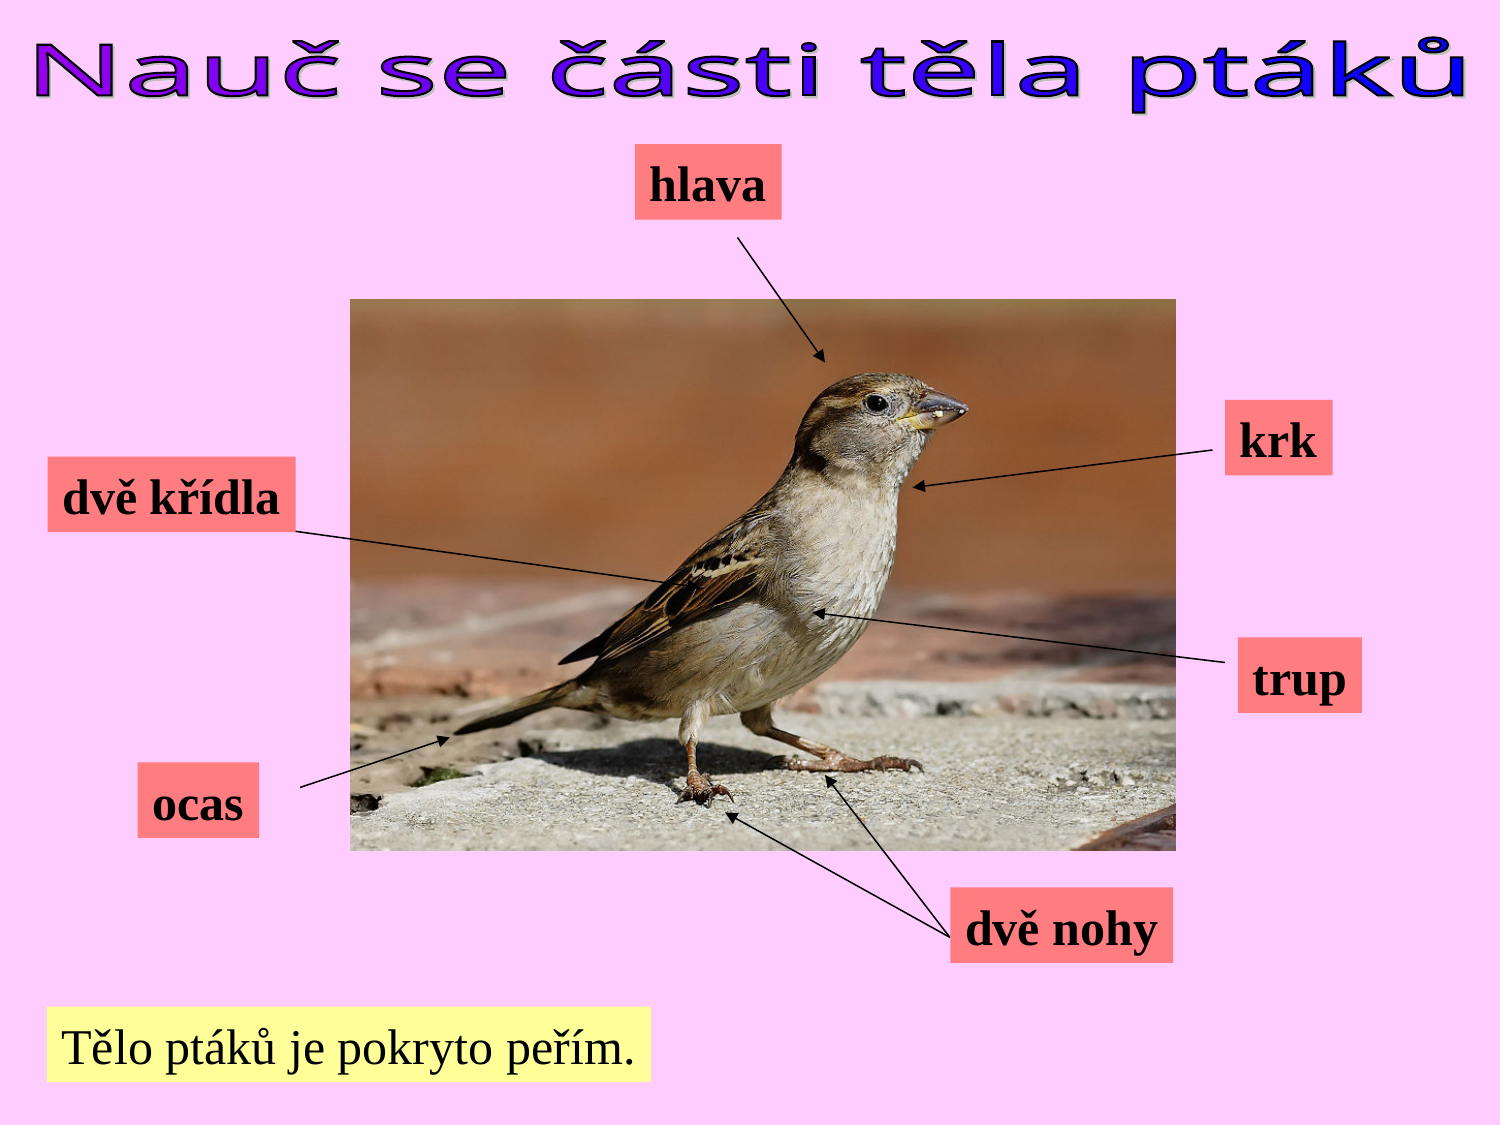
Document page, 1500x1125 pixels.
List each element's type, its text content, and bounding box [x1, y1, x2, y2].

text_box dvě křídla [47, 456, 296, 533]
text_box Nauč se části těla ptáků [552, 56, 605, 97]
text_box Nauč se části těla ptáků [1403, 57, 1463, 97]
text_box Nauč se části těla ptáků [802, 57, 815, 96]
text_box ocas [137, 762, 260, 838]
text_box Tělo ptáků je pokryto peřím. [46, 1006, 651, 1083]
text_box Nauč se části těla ptáků [207, 57, 268, 97]
text_box Nauč se části těla ptáků [1418, 37, 1448, 53]
text_box Nauč se části těla ptáků [130, 56, 187, 97]
text_box Nauč se části těla ptáků [914, 56, 974, 97]
text_box Nauč se části těla ptáků [560, 41, 606, 53]
text_box Nauč se části těla ptáků [285, 56, 337, 97]
text_box Nauč se části těla ptáků [445, 56, 506, 97]
text_box Nauč se části těla ptáků [1204, 48, 1247, 97]
text_box Nauč se části těla ptáků [614, 56, 672, 97]
text_box Nauč se části těla ptáků [293, 41, 338, 53]
text_box Nauč se části těla ptáků [1333, 41, 1392, 96]
text_box krk [1225, 399, 1333, 476]
text_box Nauč se části těla ptáků [37, 44, 112, 96]
text_box Nauč se části těla ptáků [381, 56, 433, 97]
text_box trup [1237, 637, 1362, 713]
text_box dvě nohy [950, 887, 1174, 963]
text_box Nauč se části těla ptáků [1132, 56, 1196, 113]
picture [350, 299, 1176, 851]
text_box hlava [635, 144, 782, 220]
text_box Nauč se části těla ptáků [1020, 56, 1078, 97]
text_box Nauč se části těla ptáků [1255, 56, 1313, 97]
text_box Nauč se části těla ptáků [861, 48, 904, 97]
text_box Nauč se části těla ptáků [922, 41, 967, 53]
text_box Nauč se části těla ptáků [688, 56, 739, 97]
text_box Nauč se části těla ptáků [746, 48, 789, 97]
text_box Nauč se části těla ptáků [991, 41, 1004, 96]
